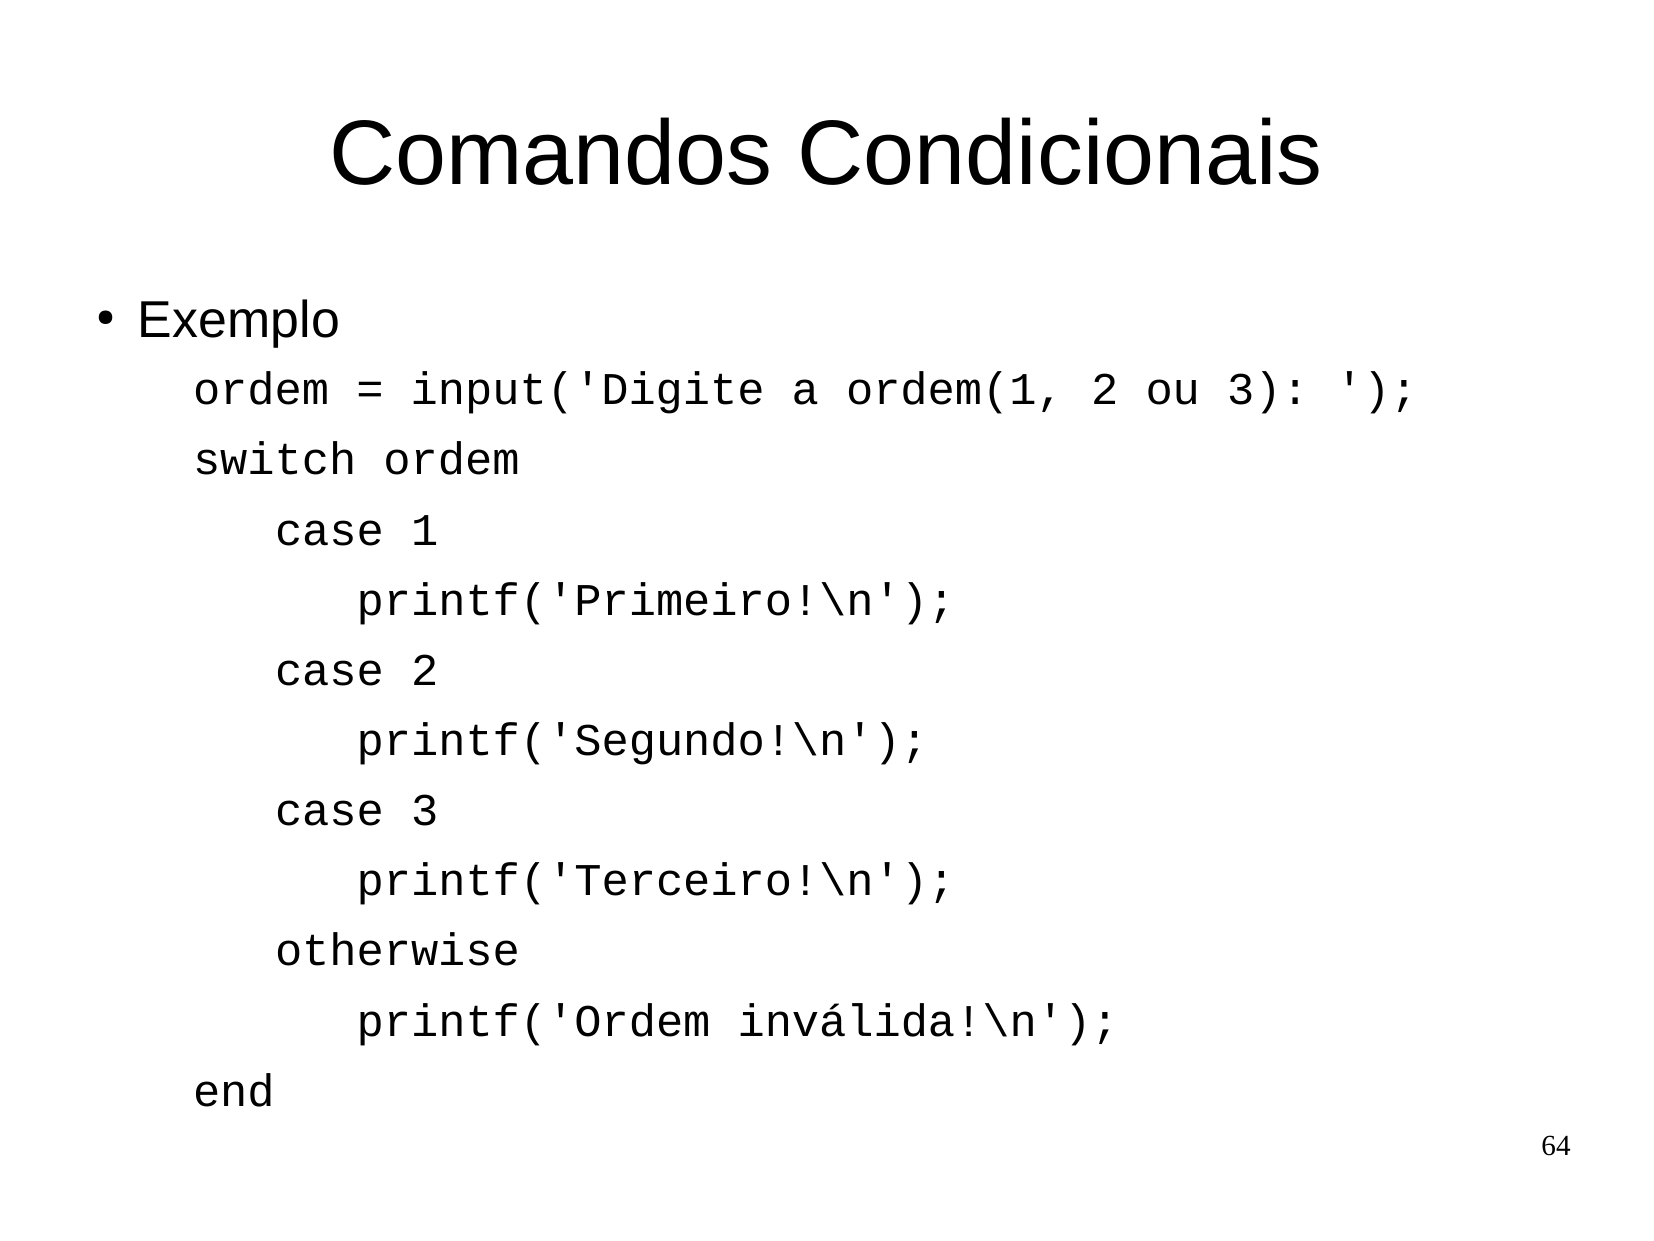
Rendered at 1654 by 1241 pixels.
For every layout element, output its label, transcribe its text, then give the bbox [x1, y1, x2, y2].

list Exemplo ordem = input('Digite a ordem(1, 2 ou 3): '); switch ordem case 1 printf('Primeiro!\n'); case 2 printf('Segundo!\n'); case 3 printf('Terceiro!\n'); otherwise printf('Ordem inválida!\n'); end [82, 290, 1571, 1123]
title Comandos Condicionais [82, 49, 1571, 257]
